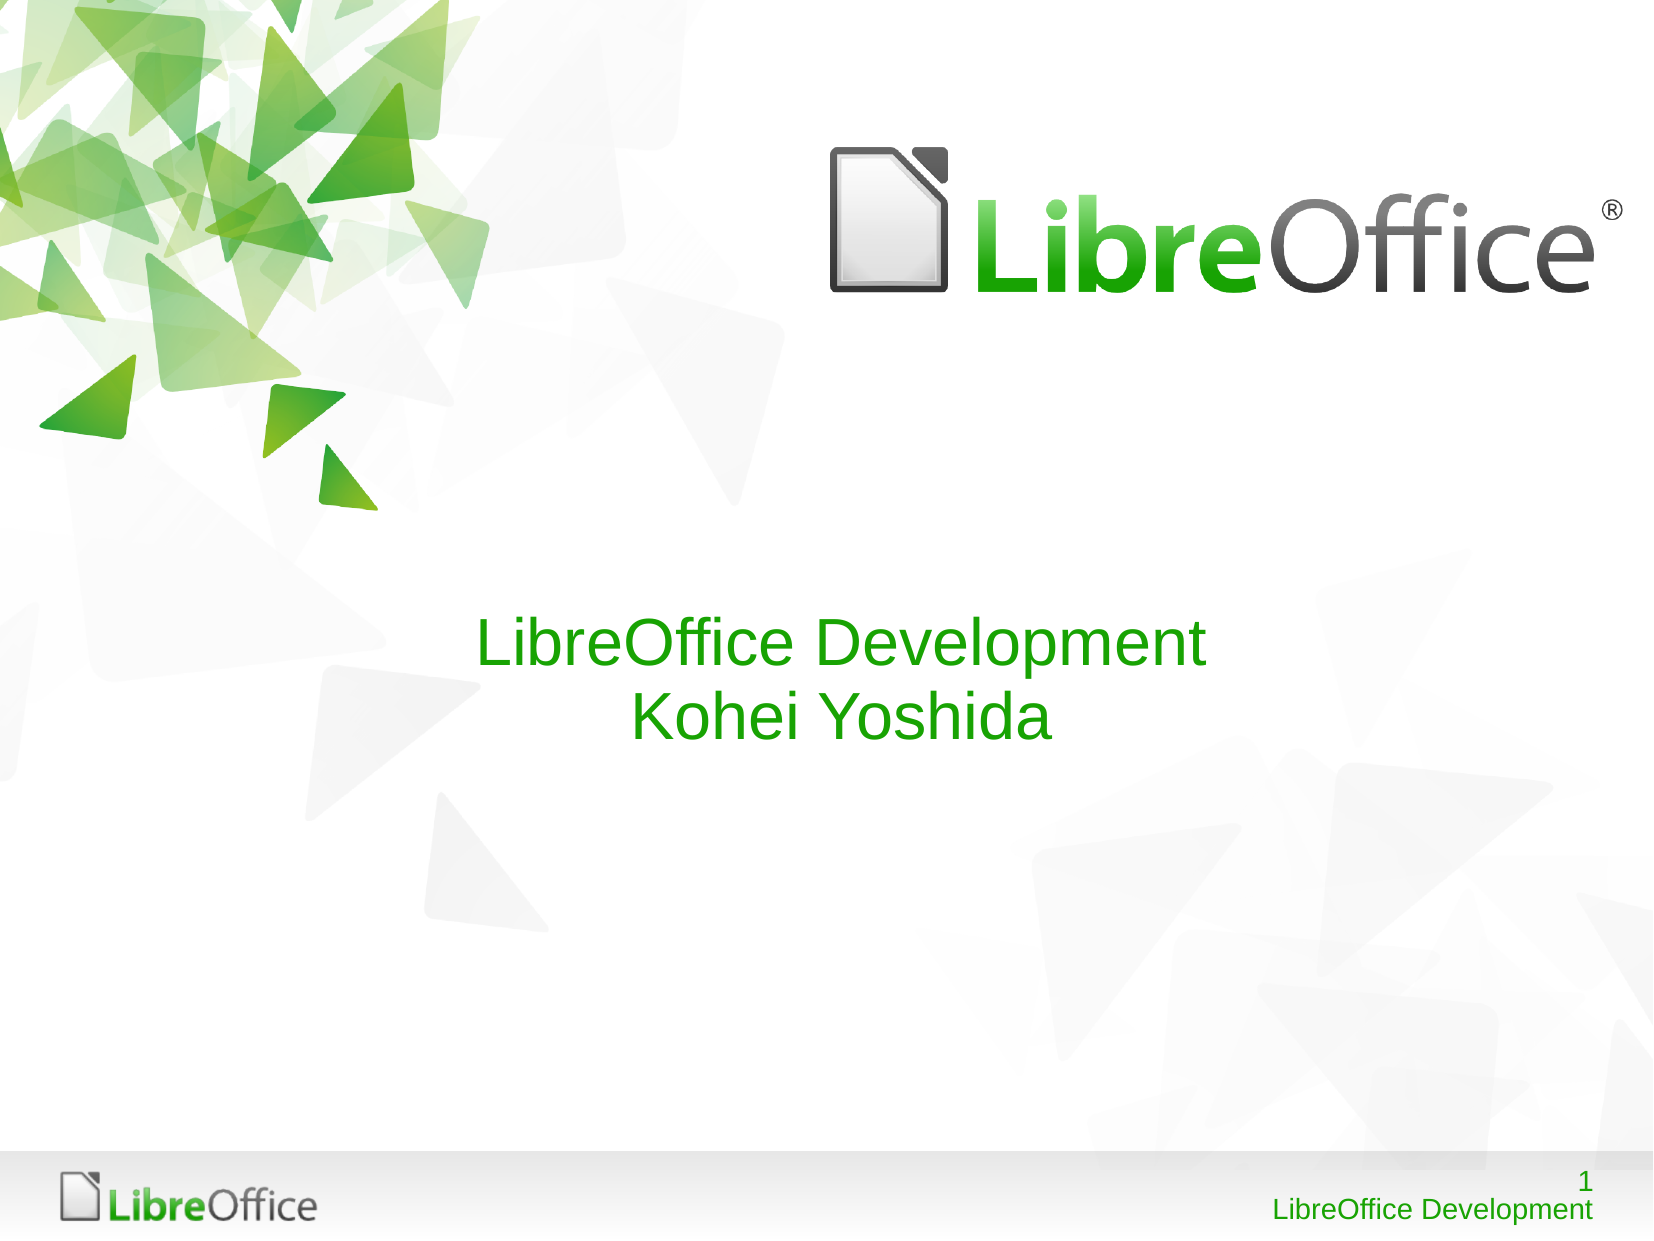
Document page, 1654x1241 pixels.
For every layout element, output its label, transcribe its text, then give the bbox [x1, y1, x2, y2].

picture [0, 0, 1653, 949]
title LibreOffice Development Kohei Yoshida [206, 590, 1476, 768]
picture [915, 548, 1653, 1170]
picture [41, 1152, 337, 1241]
